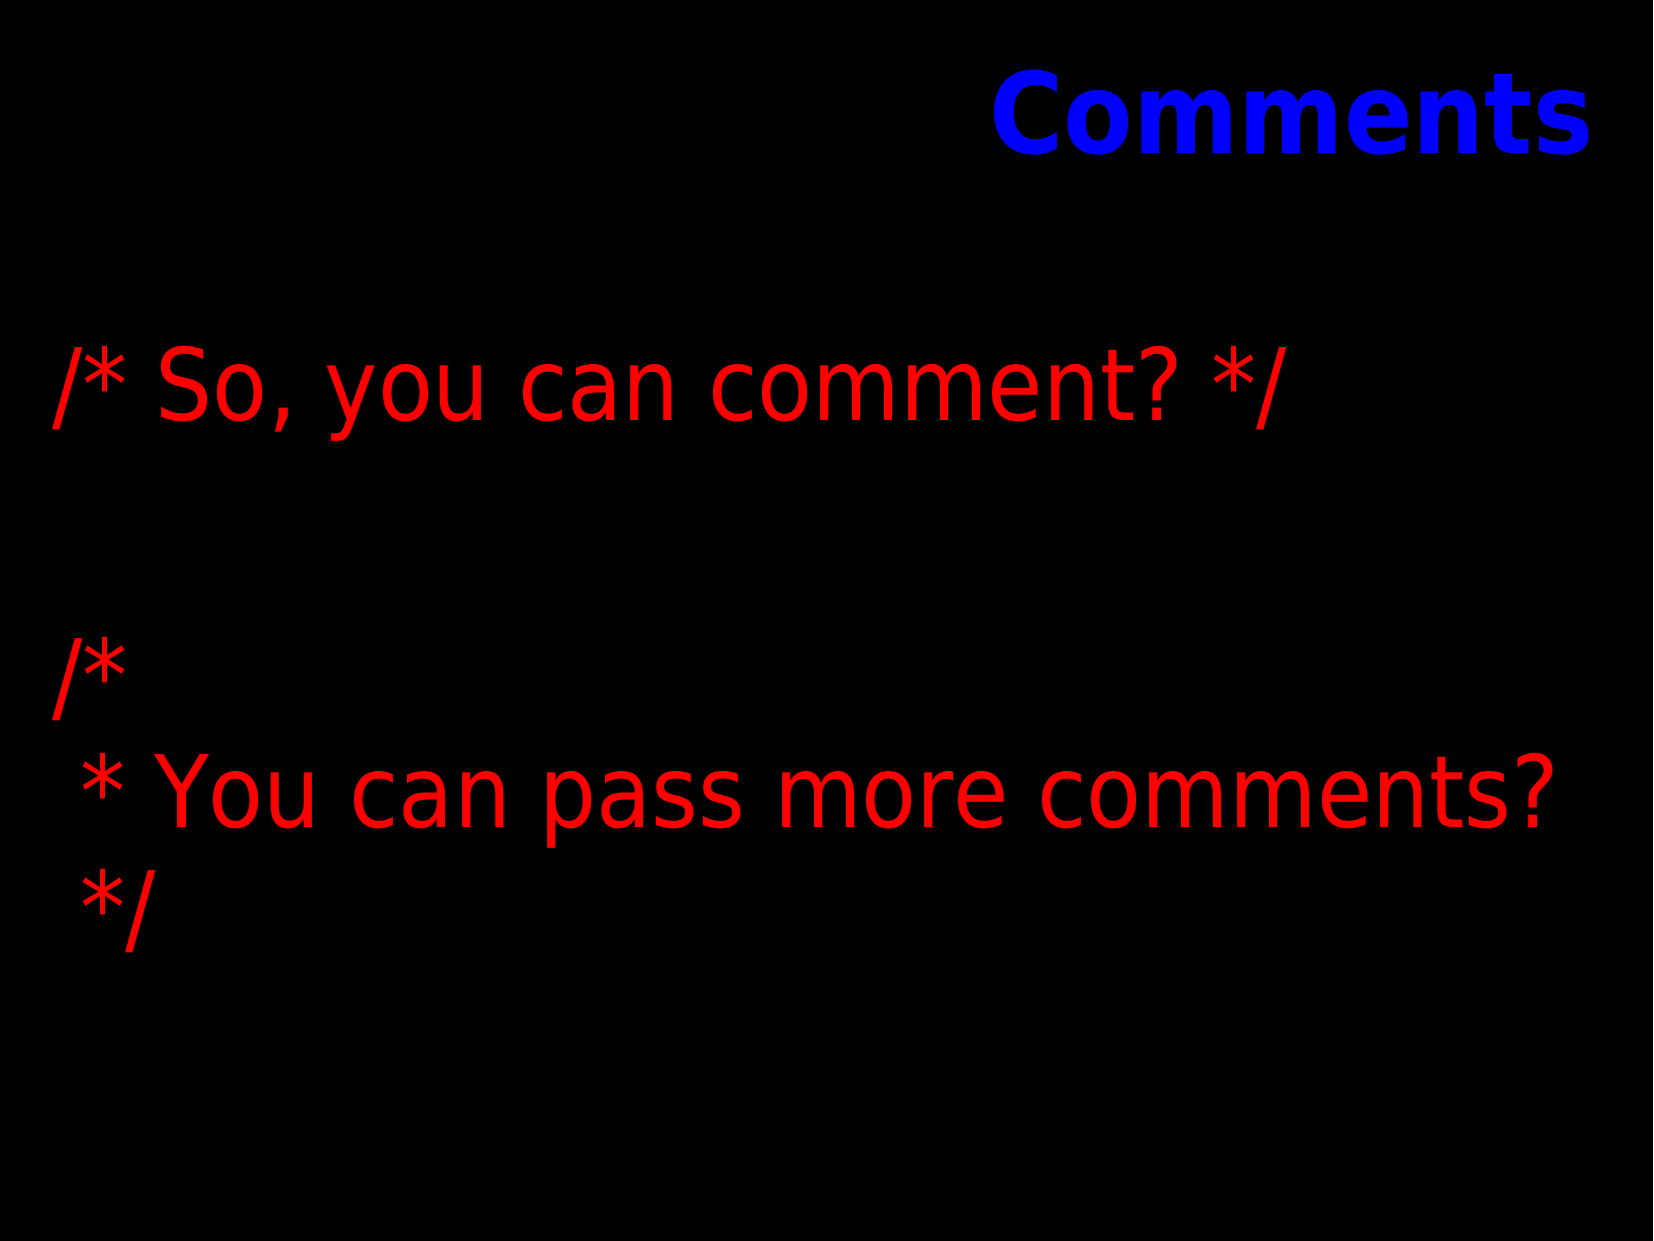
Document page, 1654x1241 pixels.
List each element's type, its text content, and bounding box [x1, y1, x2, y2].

text_box /* So, you can comment? */ [37, 319, 1538, 488]
text_box Comments [975, 41, 1613, 188]
text_box /* * You can pass more comments? */ [37, 611, 1613, 976]
